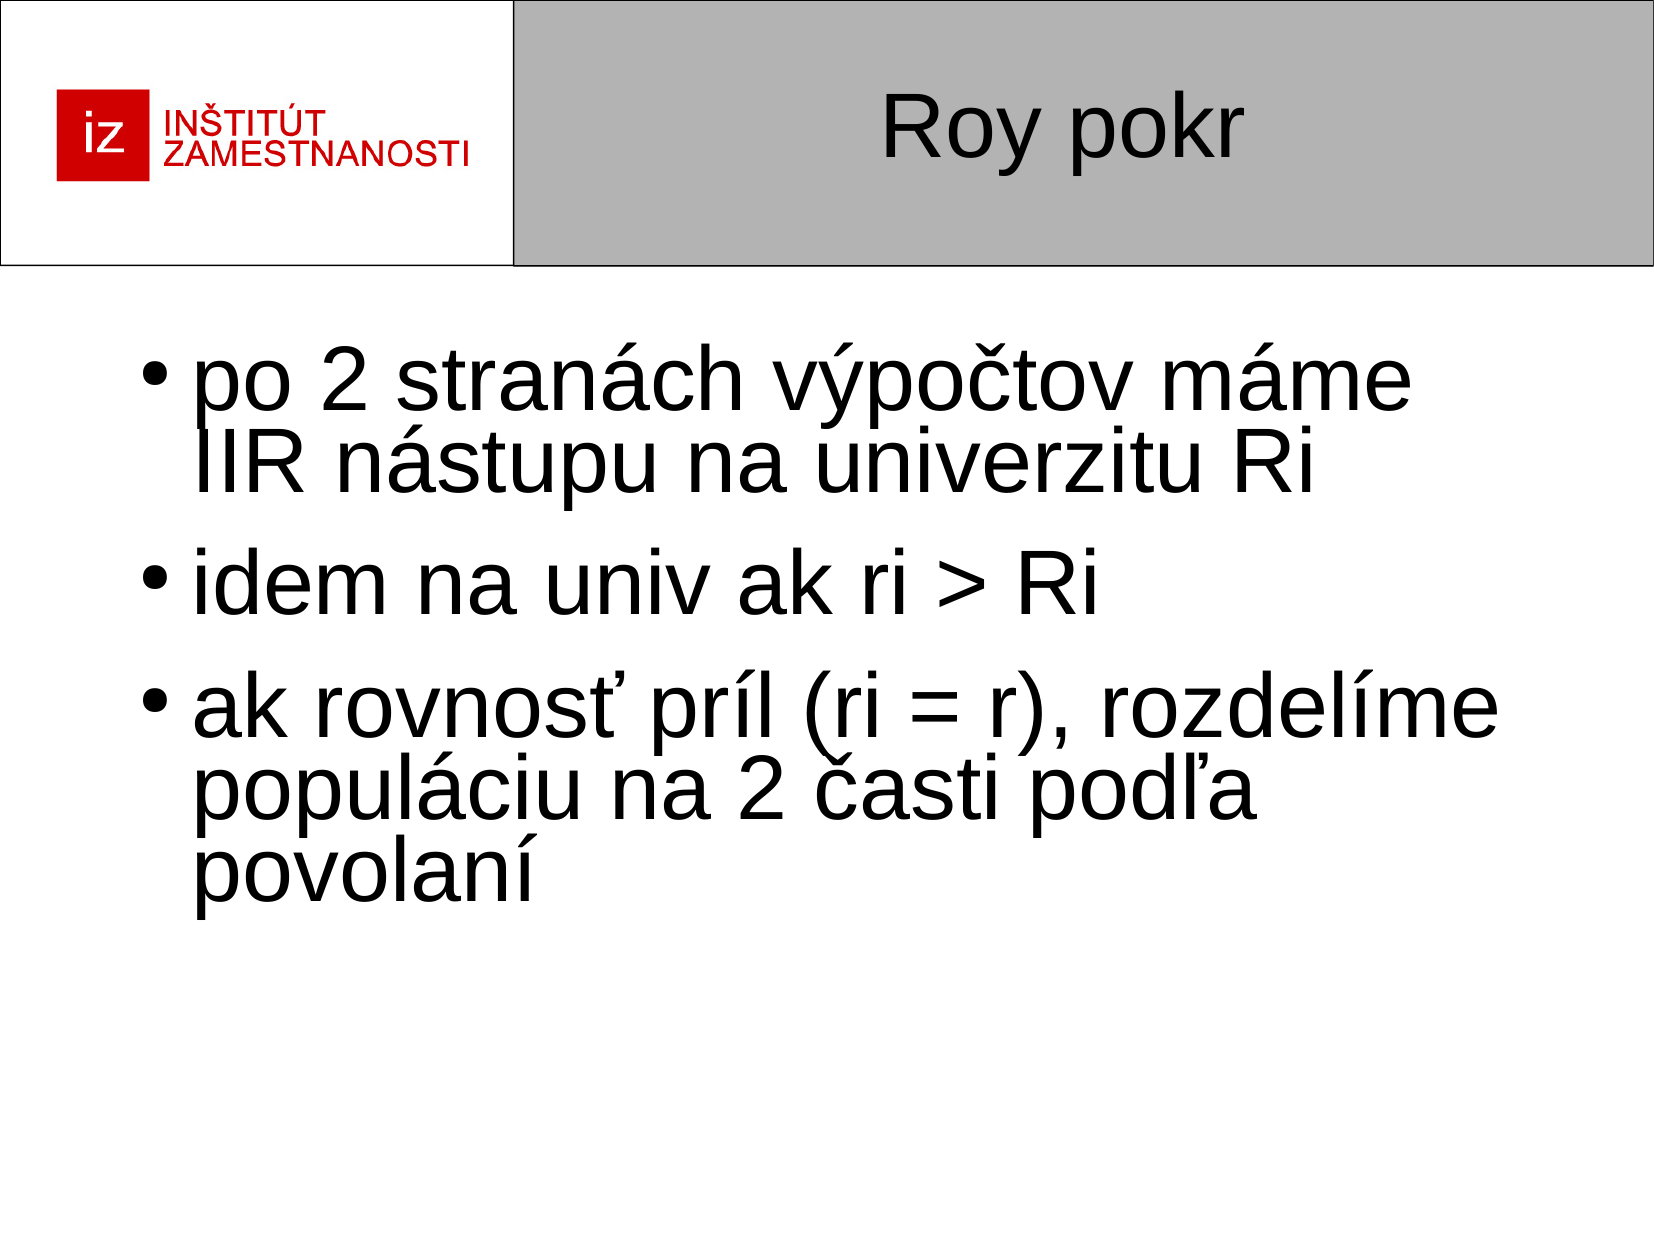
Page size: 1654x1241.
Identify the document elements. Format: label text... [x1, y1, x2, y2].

list po 2 stranách výpočtov máme IIR nástupu na univerzitu Ri idem na univ ak ri > Ri ak rovnosť príl (ri = r), rozdelíme populáciu na 2 časti podľa povolaní [121, 344, 1533, 1112]
title Roy pokr [561, 37, 1565, 229]
picture [5, 8, 512, 257]
